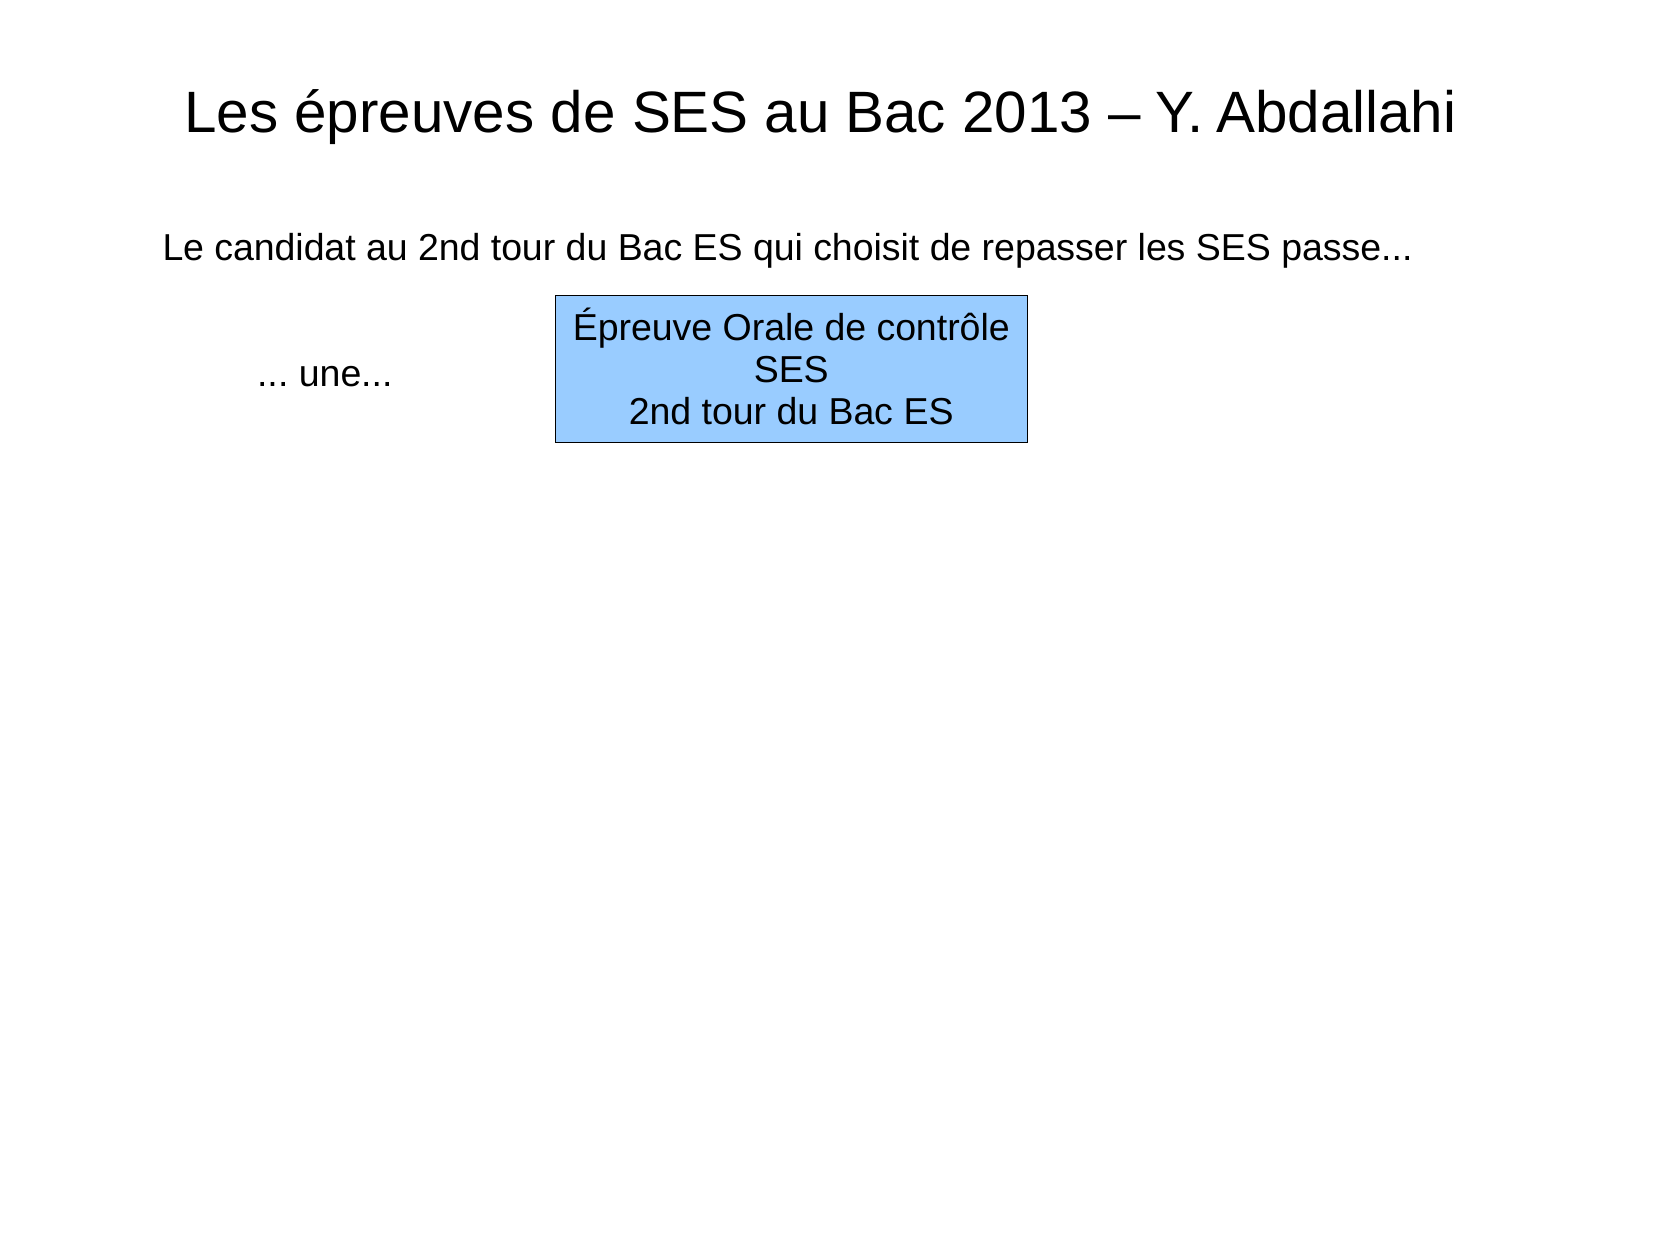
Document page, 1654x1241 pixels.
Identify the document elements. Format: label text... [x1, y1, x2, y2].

text_box Épreuve Orale de contrôle SES 2nd tour du Bac ES [555, 295, 1028, 443]
title Les épreuves de SES au Bac 2013 – Y. Abdallahi [76, 53, 1566, 172]
text_box ... une... [147, 345, 502, 403]
text_box Le candidat au 2nd tour du Bac ES qui choisit de repasser les SES passe... [147, 218, 1431, 276]
